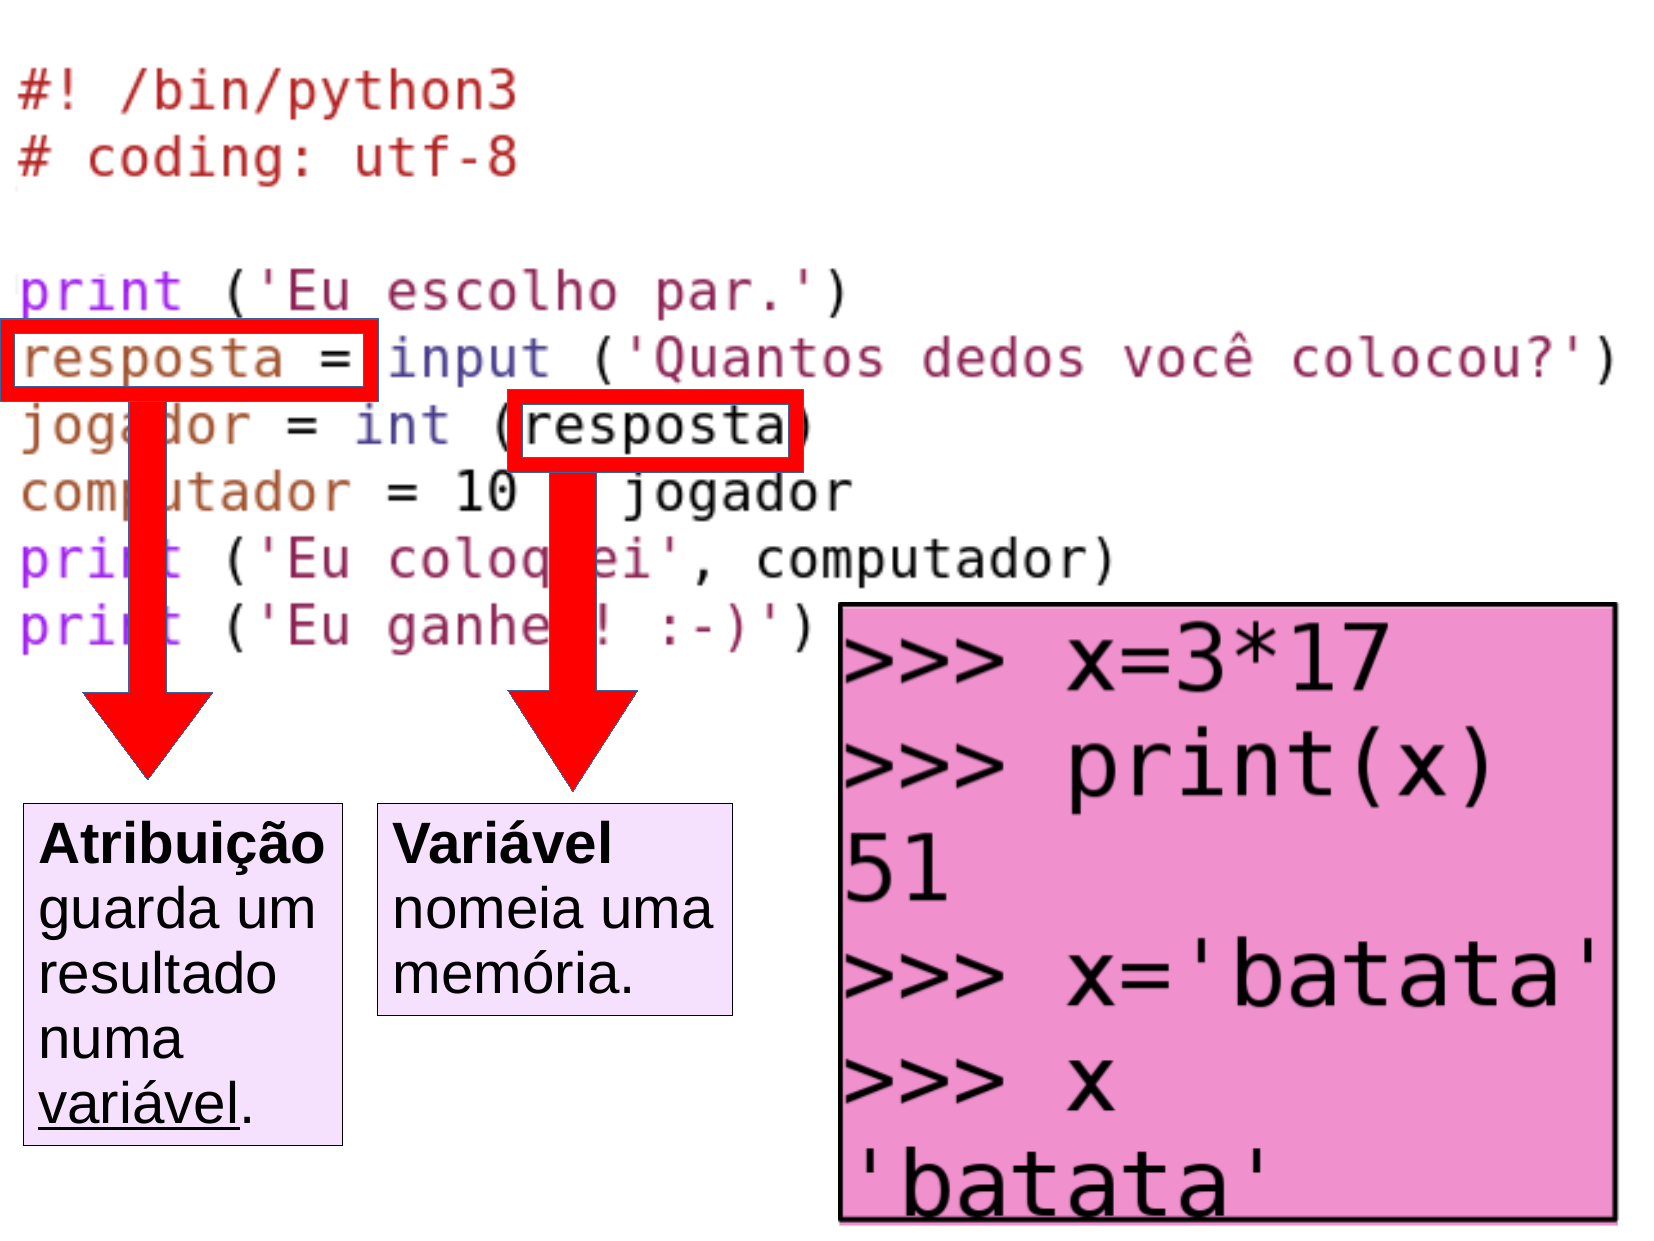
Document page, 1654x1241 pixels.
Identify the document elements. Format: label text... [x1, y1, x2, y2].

text_box [0, 318, 379, 780]
picture [0, 402, 129, 756]
text_box [507, 389, 804, 792]
picture [15, 334, 363, 386]
picture [0, 20, 1654, 1228]
picture [523, 405, 788, 457]
text_box Atribuição guarda um resultado numa variável. [23, 803, 343, 1146]
text_box Variável nomeia uma memória. [377, 803, 733, 1016]
